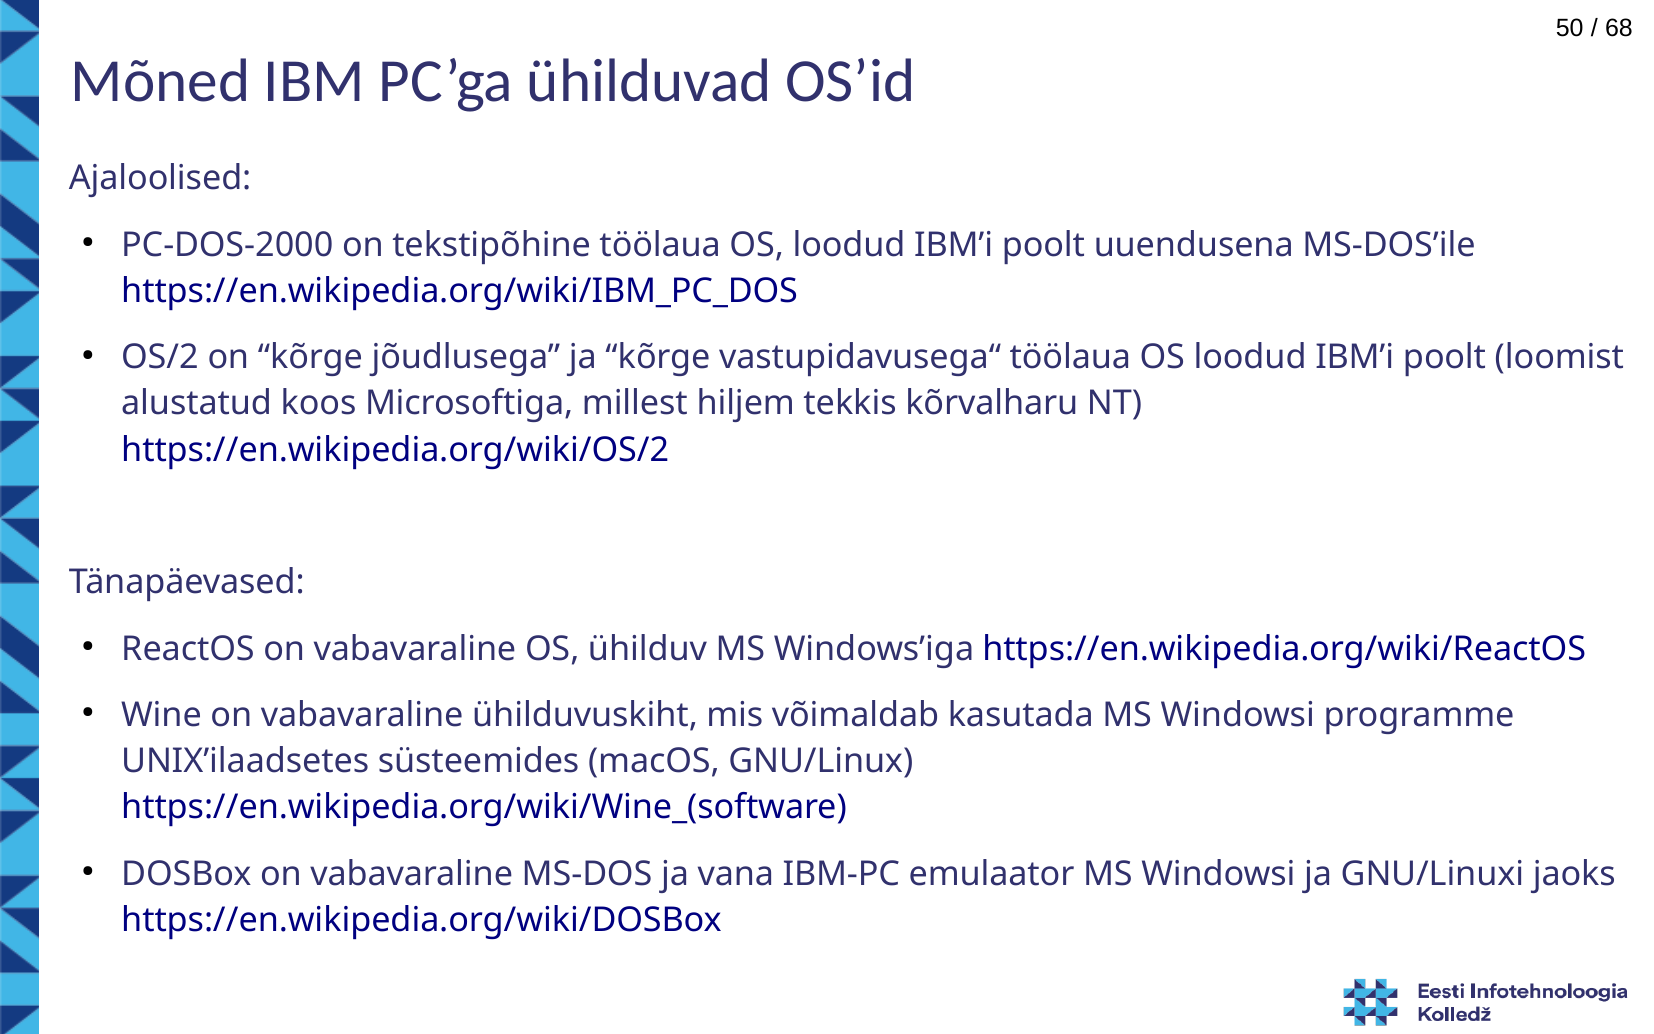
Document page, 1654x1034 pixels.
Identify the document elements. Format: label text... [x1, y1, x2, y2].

title Mõned IBM PC’ga ühilduvad OS’id [70, 41, 1630, 130]
list Ajaloolised: PC-DOS-2000 on tekstipõhine töölaua OS, loodud IBM’i poolt uuendusena MS-DOS’ile https://en.wikipedia.org/wiki/IBM_PC_DOS OS/2 on “kõrge jõudlusega” ja “kõrge vastupidavusega“ töölaua OS loodud IBM’i poolt (loomist alustatud koos Microsoftiga, millest hiljem tekkis kõrvalharu NT) https://en.wikipedia.org/wiki/OS/2 Tänapäevased: ReactOS on vabavaraline OS, ühilduv MS Windows’iga https://en.wikipedia.org/wiki/ReactOS Wine on vabavaraline ühilduvuskiht, mis võimaldab kasutada MS Windowsi programme UNIX’ilaadsetes süsteemides (macOS, GNU/Linux) https://en.wikipedia.org/wiki/Wine_(software) DOSBox on vabavaraline MS-DOS ja vana IBM-PC emulaator MS Windowsi ja GNU/Linuxi jaoks https://en.wikipedia.org/wiki/DOSBox [68, 153, 1630, 957]
